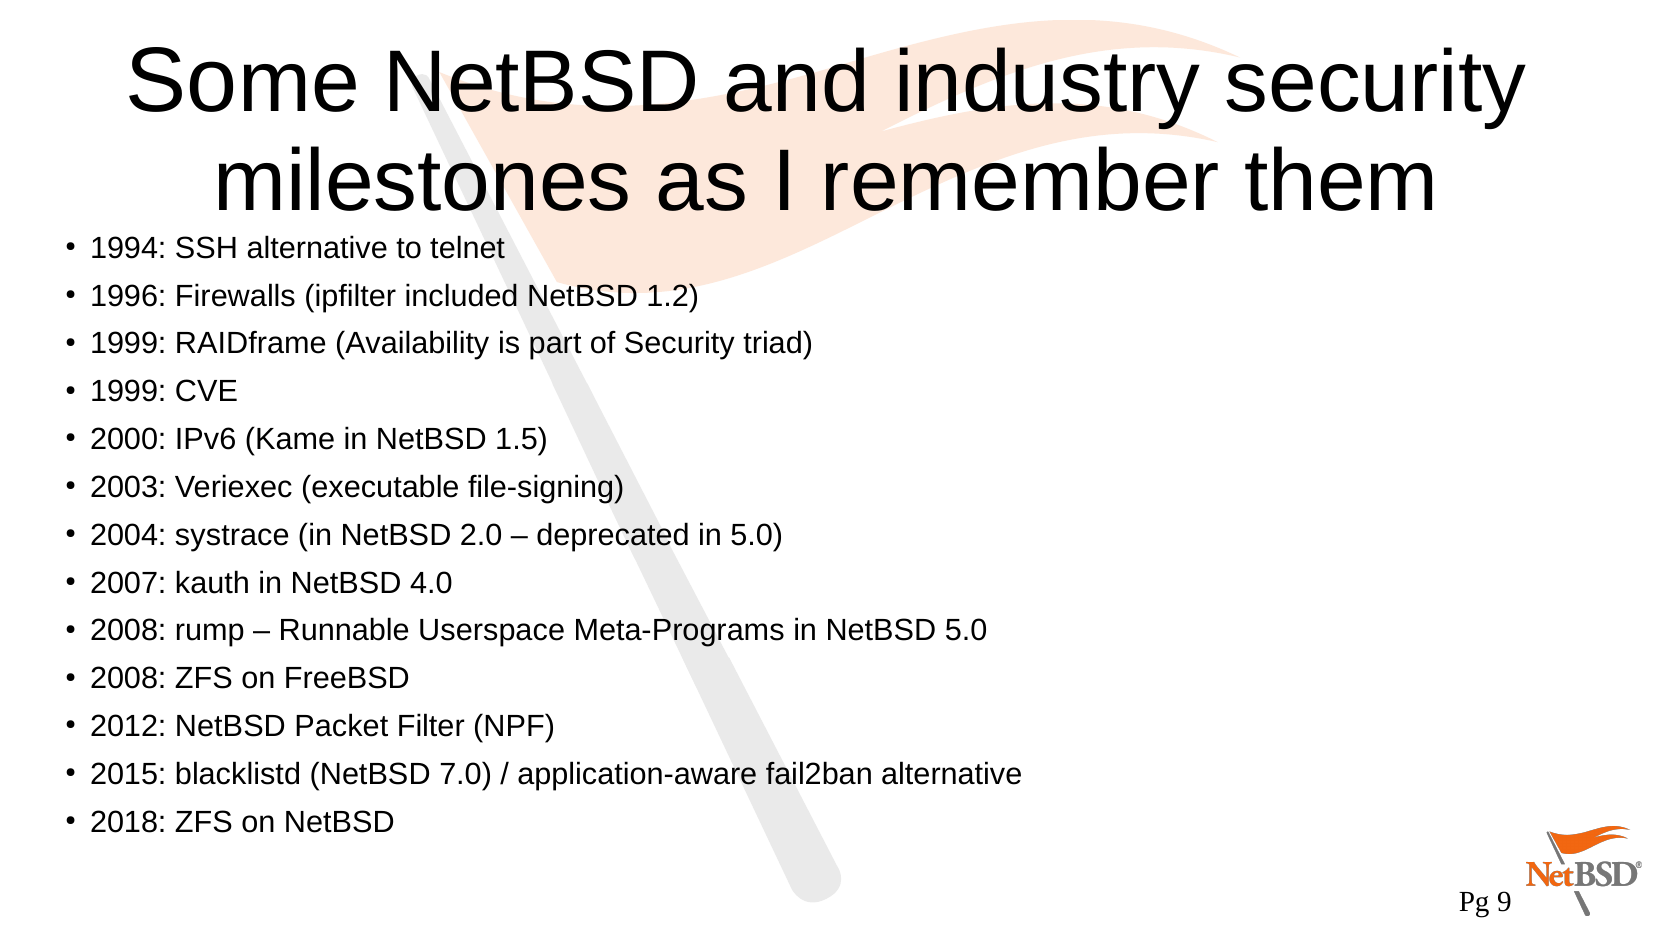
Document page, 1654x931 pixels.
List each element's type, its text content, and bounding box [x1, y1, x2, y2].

title Some NetBSD and industry security milestones as I remember them [82, 28, 1571, 230]
picture [1526, 826, 1642, 916]
list 1994: SSH alternative to telnet 1996: Firewalls (ipfilter included NetBSD 1.2) 1999: RAIDframe (Availability is part of Security triad) 1999: CVE 2000: IPv6 (Kame in NetBSD 1.5) 2003: Veriexec (executable file-signing) 2004: systrace (in NetBSD 2.0 – deprecated in 5.0) 2007: kauth in NetBSD 4.0 2008: rump – Runnable Userspace Meta-Programs in NetBSD 5.0 2008: ZFS on FreeBSD 2012: NetBSD Packet Filter (NPF) 2015: blacklistd (NetBSD 7.0) / application-aware fail2ban alternative 2018: ZFS on NetBSD [57, 230, 1572, 841]
